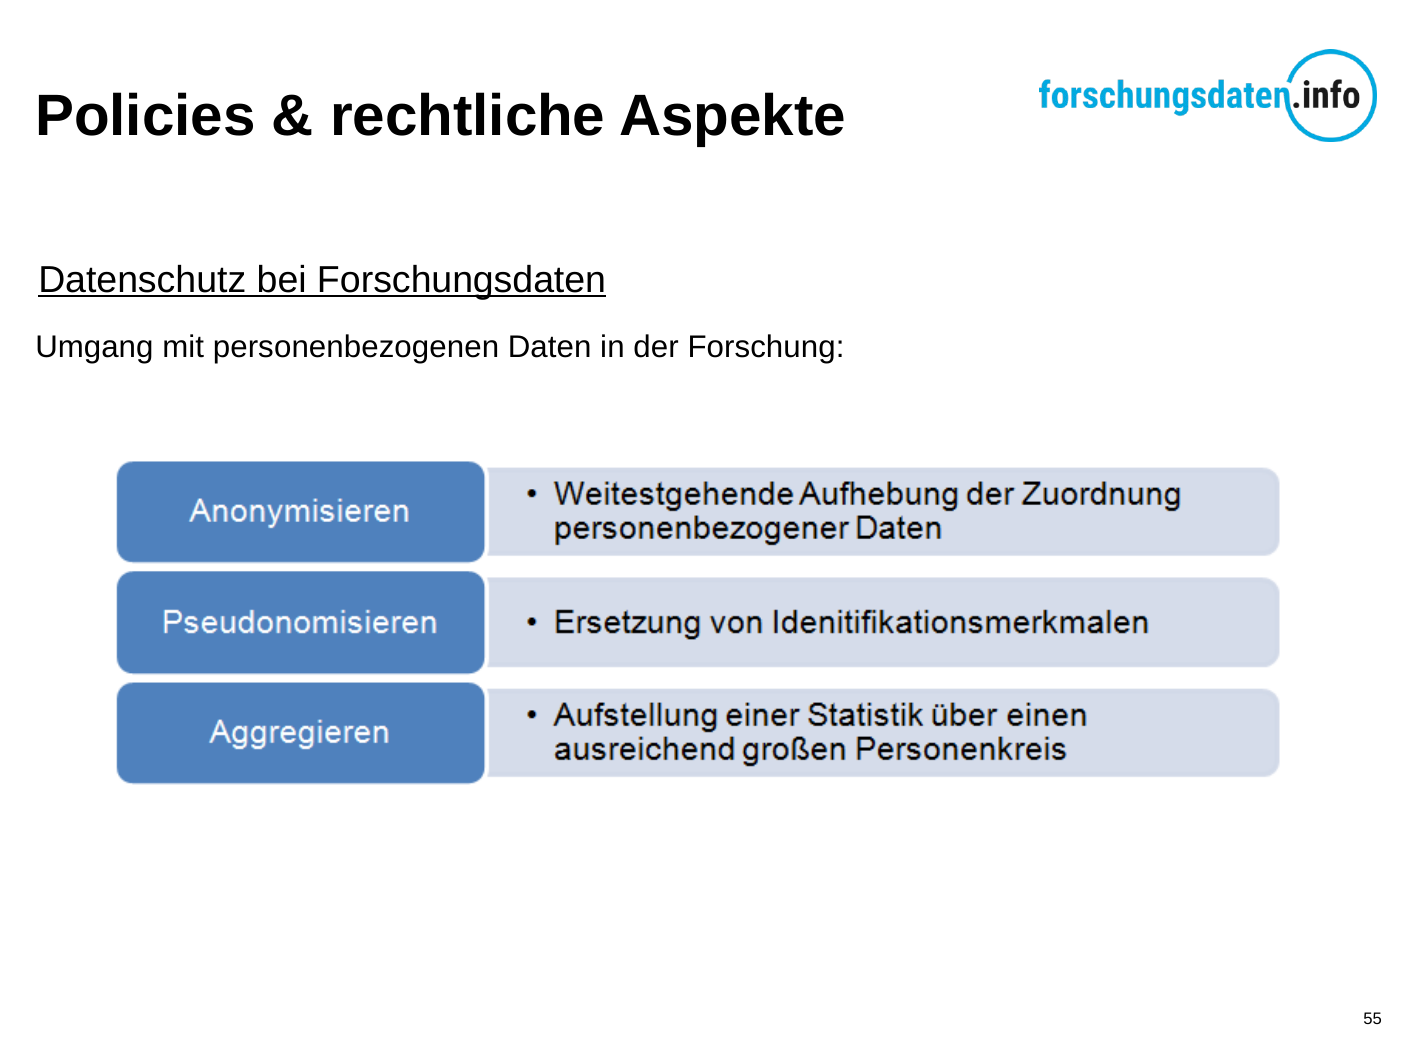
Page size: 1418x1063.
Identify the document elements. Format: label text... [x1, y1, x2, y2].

picture [1339, 49, 1377, 85]
picture [94, 437, 1323, 839]
slide_number <Nummer> [1015, 1003, 1382, 1028]
list Umgang mit personenbezogenen Daten in der Forschung: [35, 289, 1382, 934]
title Policies & rechtliche Aspekte [35, 76, 1022, 254]
text_box Datenschutz bei Forschungsdaten [23, 247, 697, 308]
picture [1039, 49, 1372, 142]
picture [1342, 107, 1377, 142]
